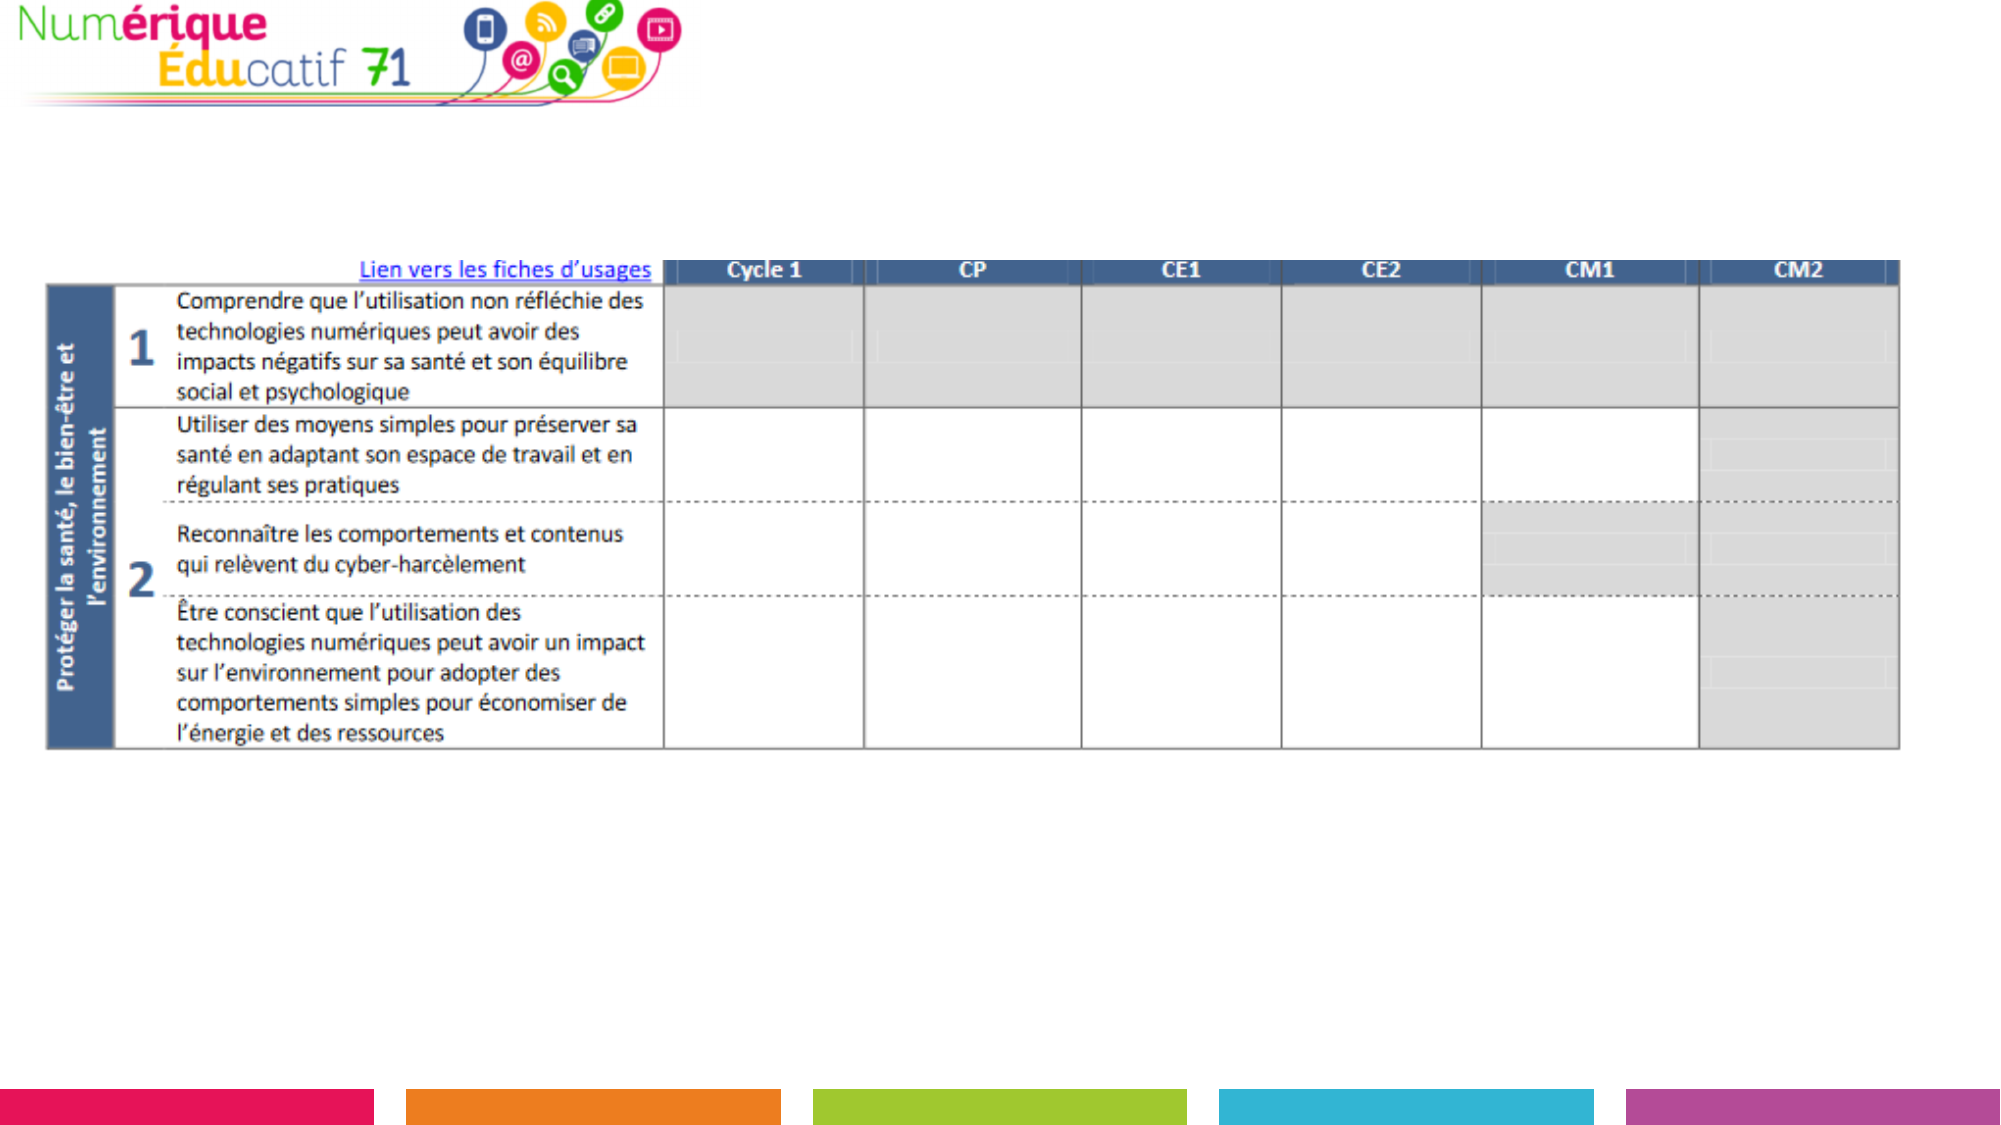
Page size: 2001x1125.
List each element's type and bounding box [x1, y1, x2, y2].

text_box [813, 1089, 1187, 1125]
text_box [406, 1089, 781, 1125]
text_box [0, 1089, 374, 1125]
text_box [1626, 1089, 2000, 1125]
picture [30, 260, 1938, 768]
text_box [1219, 1089, 1594, 1125]
picture [0, 0, 701, 107]
